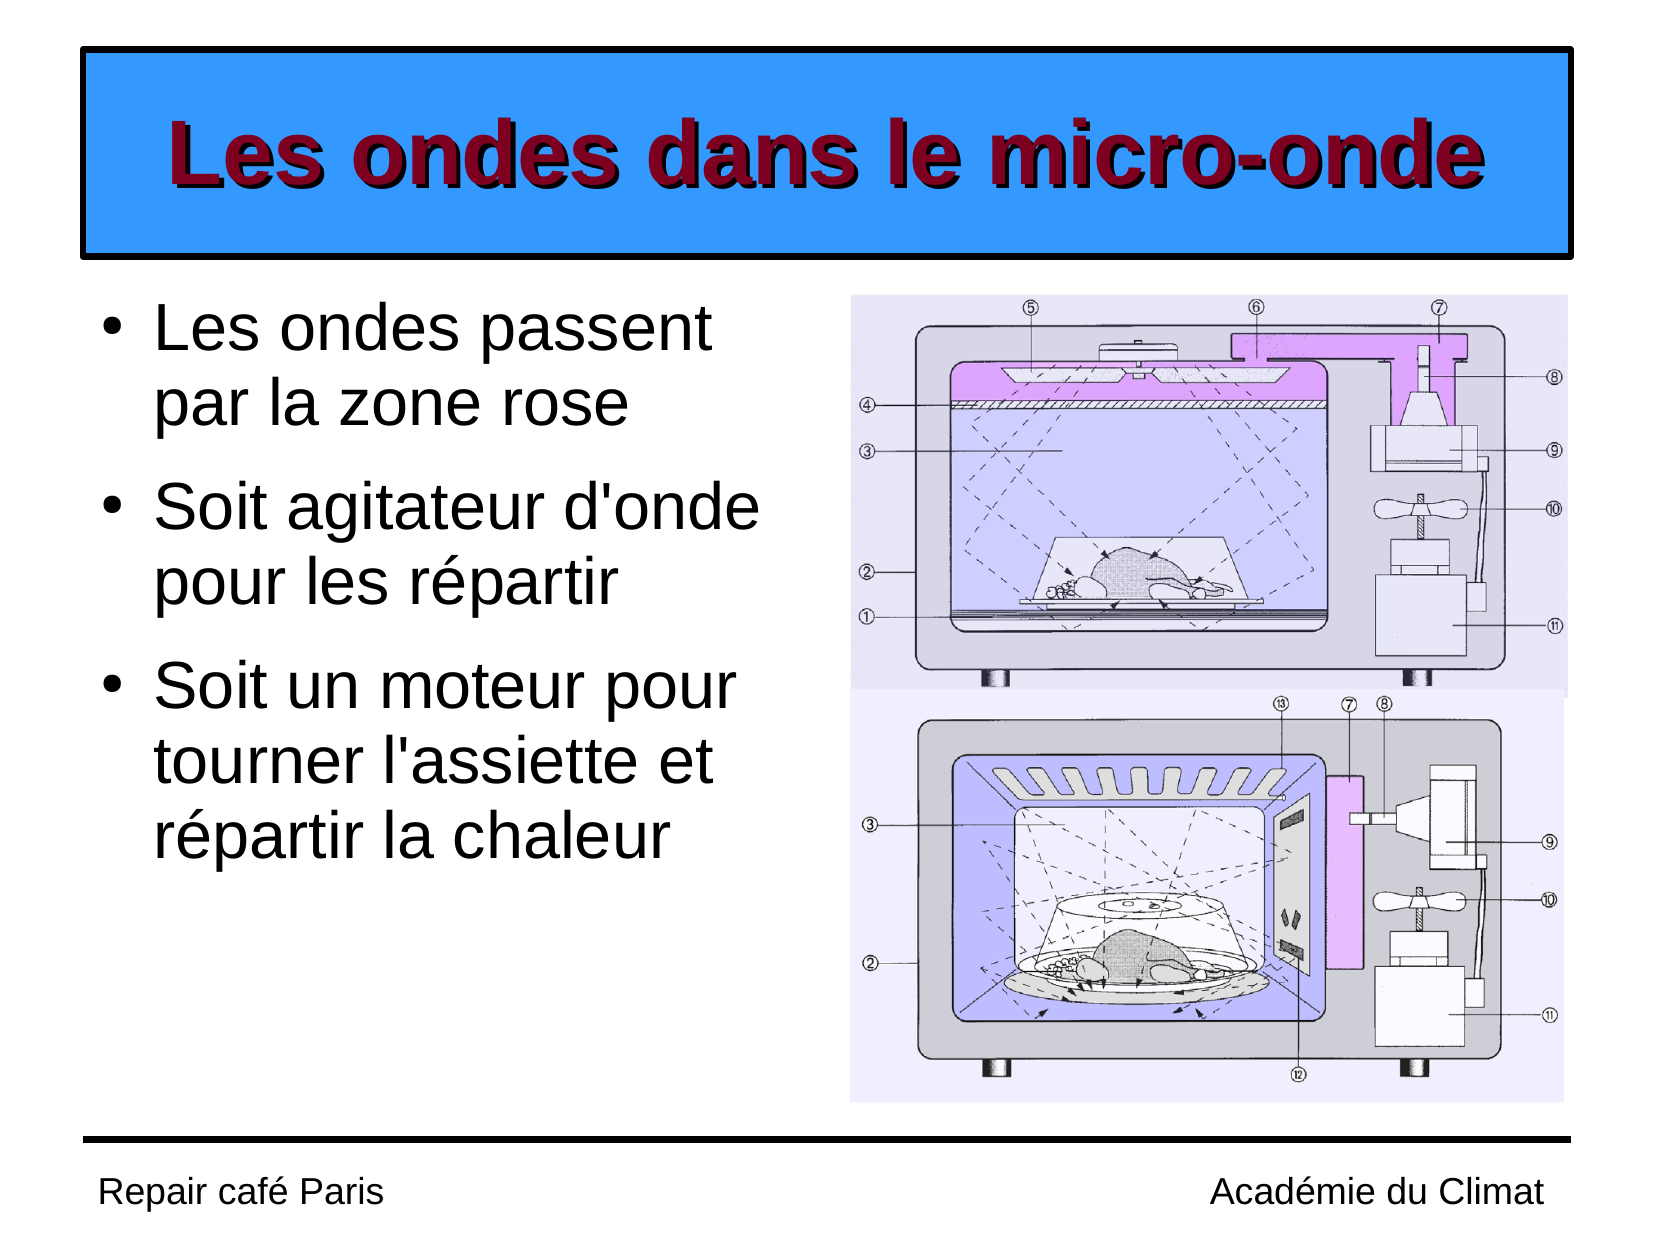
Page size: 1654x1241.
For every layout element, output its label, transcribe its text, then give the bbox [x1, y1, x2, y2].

text_box Repair café Paris Académie du Climat [82, 1163, 1571, 1220]
list Les ondes passent par la zone rose Soit agitateur d'onde pour les répartir Soit un moteur pour tourner l'assiette et répartir la chaleur [82, 290, 809, 1109]
title Les ondes dans le micro-onde [82, 49, 1571, 257]
picture [846, 290, 1570, 1109]
